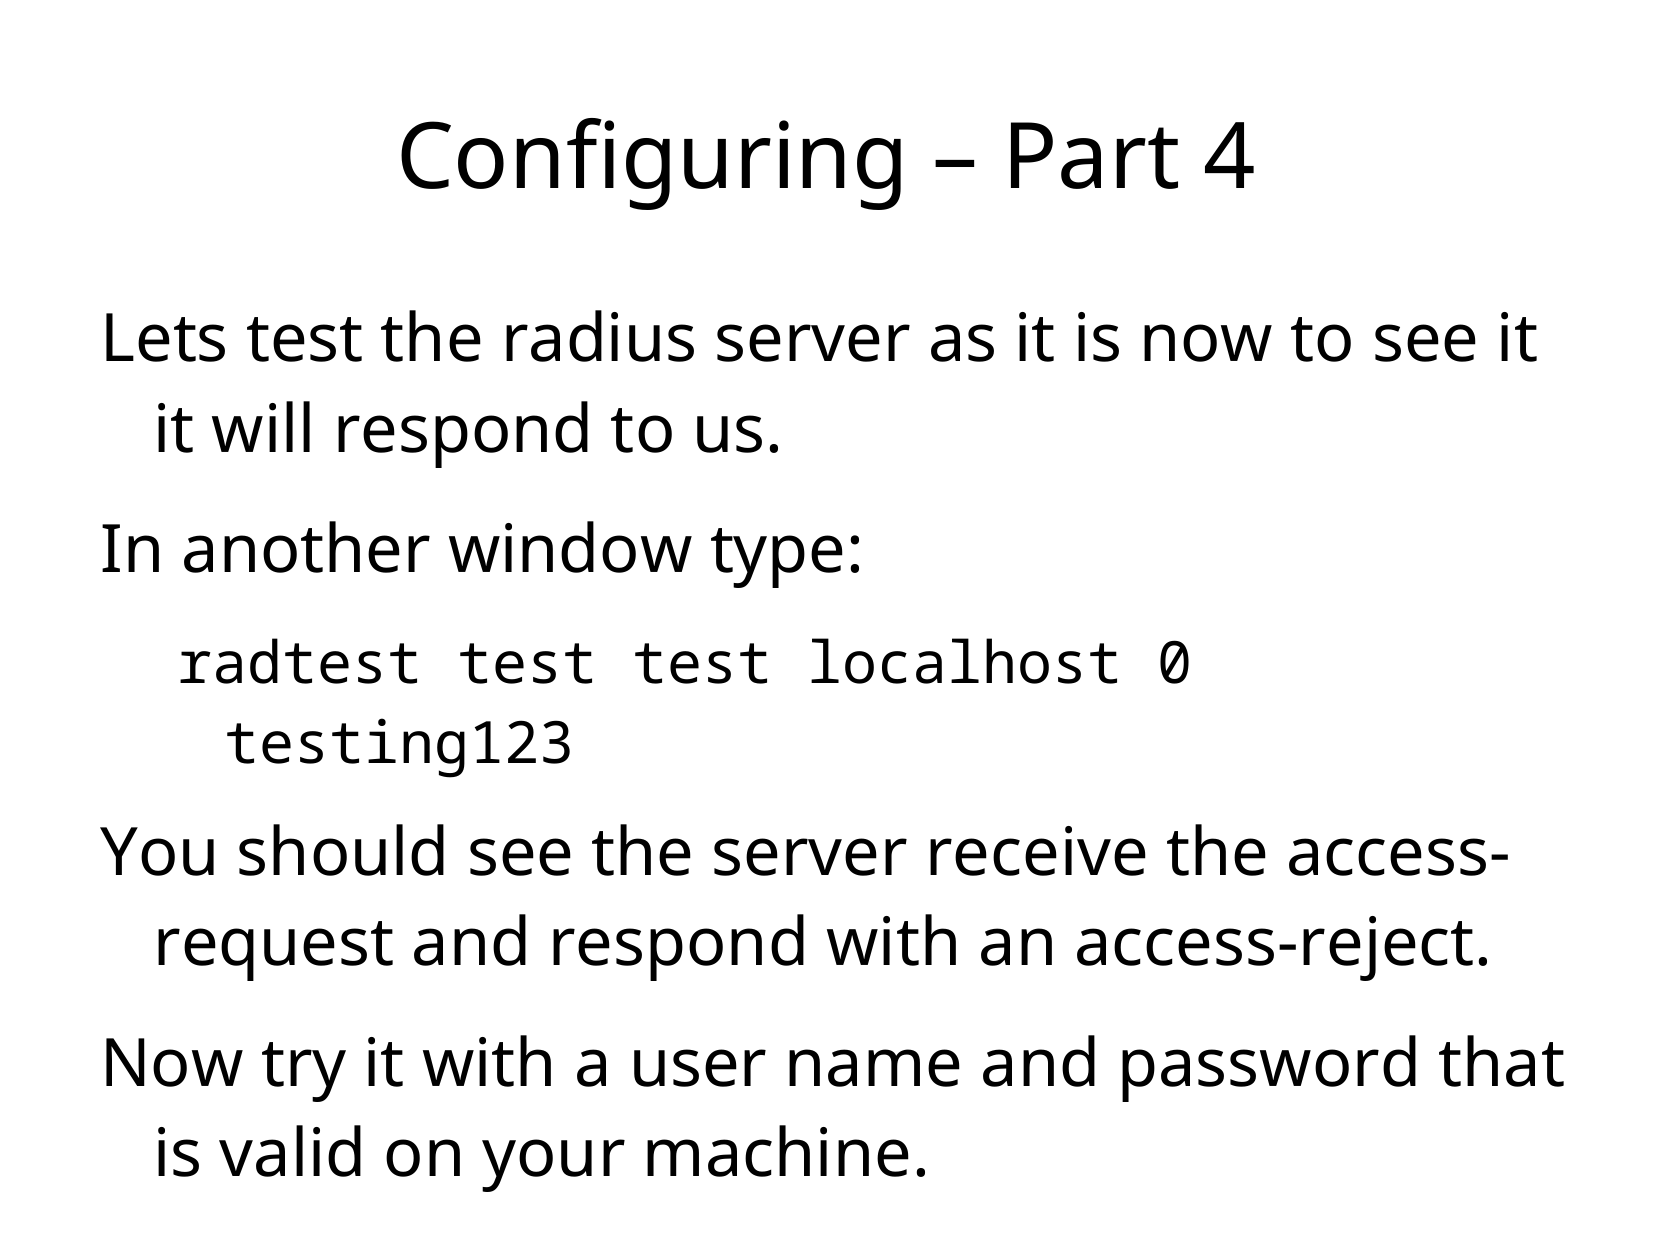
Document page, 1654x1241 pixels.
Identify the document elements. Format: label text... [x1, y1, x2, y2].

list Lets test the radius server as it is now to see it it will respond to us. In another window type: radtest test test localhost 0 testing123 You should see the server receive the access-request and respond with an access-reject. Now try it with a user name and password that is valid on your machine. [82, 290, 1571, 1109]
title Configuring – Part 4 [82, 49, 1571, 257]
